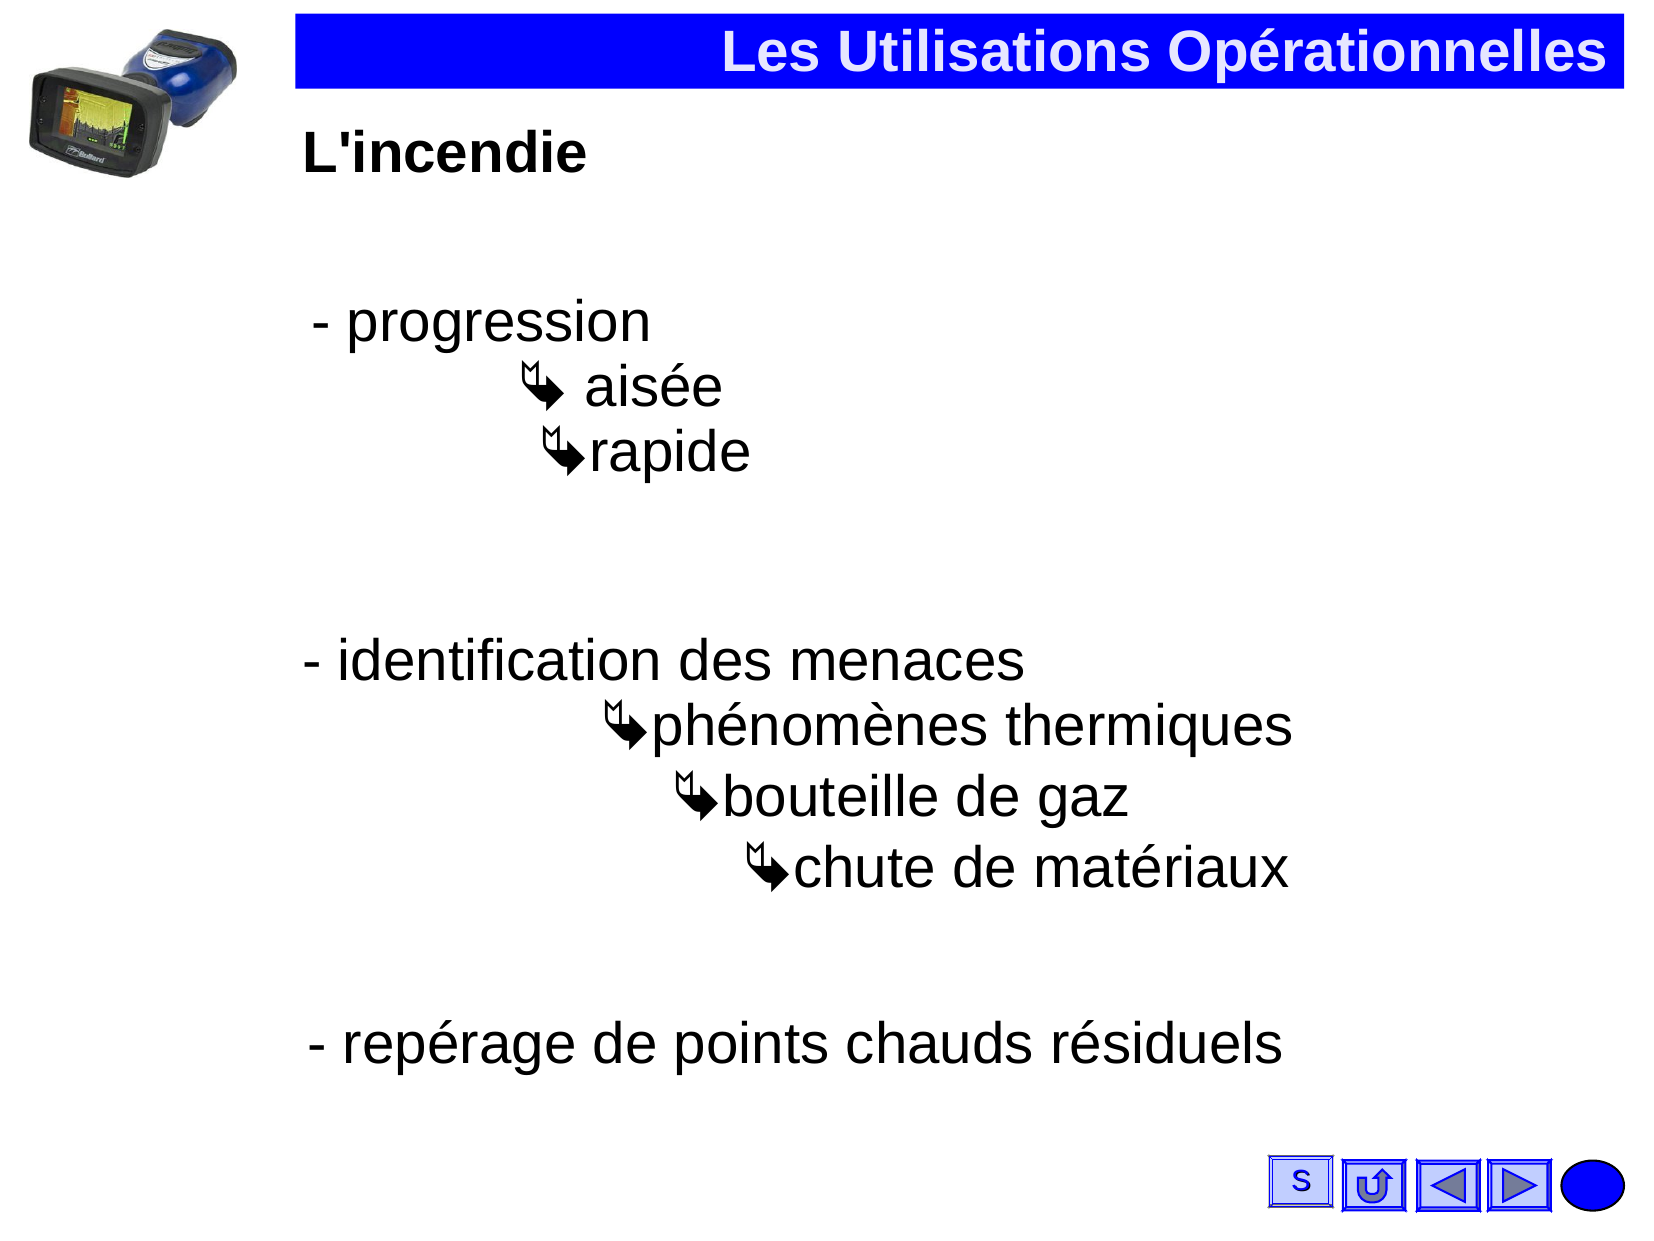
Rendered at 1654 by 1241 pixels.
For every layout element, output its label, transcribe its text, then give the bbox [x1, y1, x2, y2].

text_box L'incendie [287, 112, 604, 193]
list - identification des menaces phénomènes thermiques bouteille de gaz chute de matériaux [230, 620, 1506, 907]
text_box - progression  aisée rapide [240, 280, 768, 502]
text_box [1561, 1160, 1625, 1211]
text_box - repérage de points chauds résiduels [236, 1003, 1329, 1093]
picture [29, 29, 237, 178]
text_box Les Utilisations Opérationnelles [295, 13, 1625, 89]
